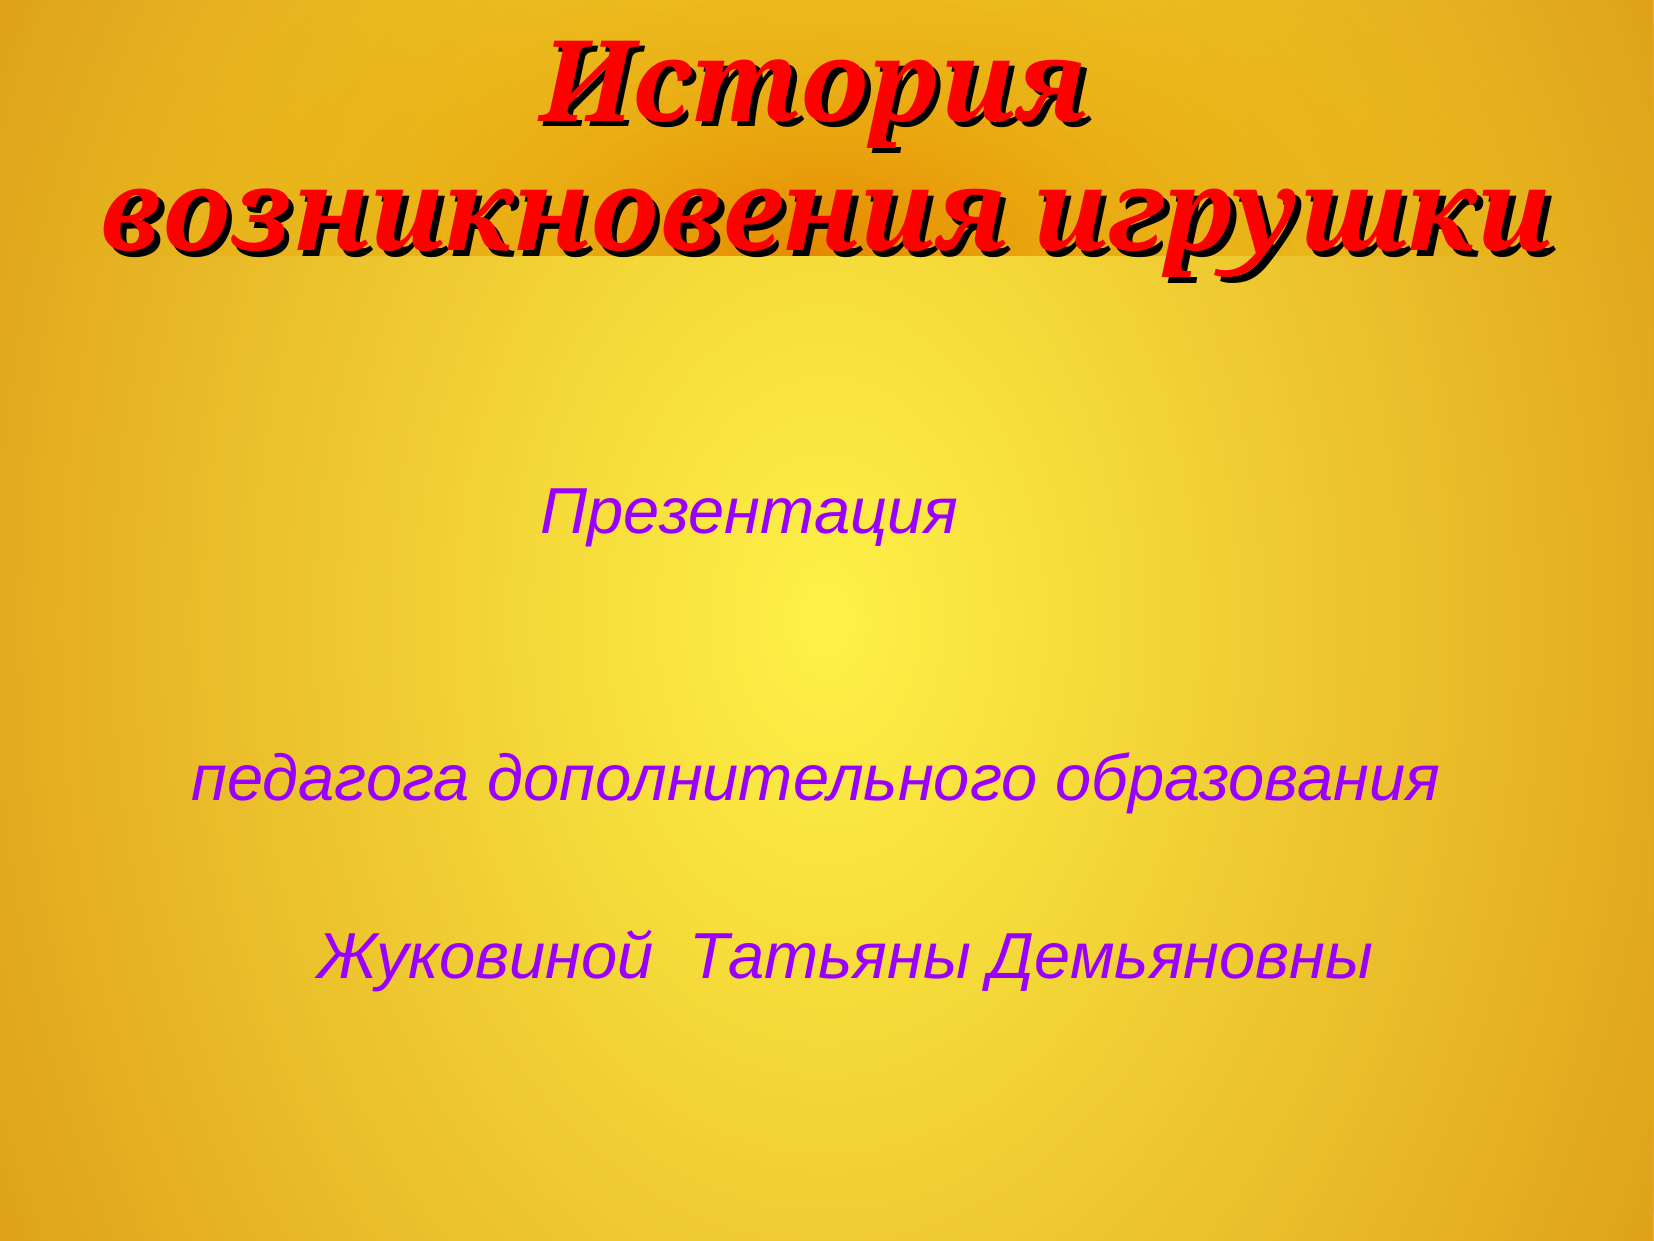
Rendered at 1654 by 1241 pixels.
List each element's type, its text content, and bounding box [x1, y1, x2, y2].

list Презентация педагога дополнительного образования Жуковиной Татьяны Демьяновны [82, 299, 1571, 1019]
title История возникновения игрушки [82, 10, 1571, 289]
